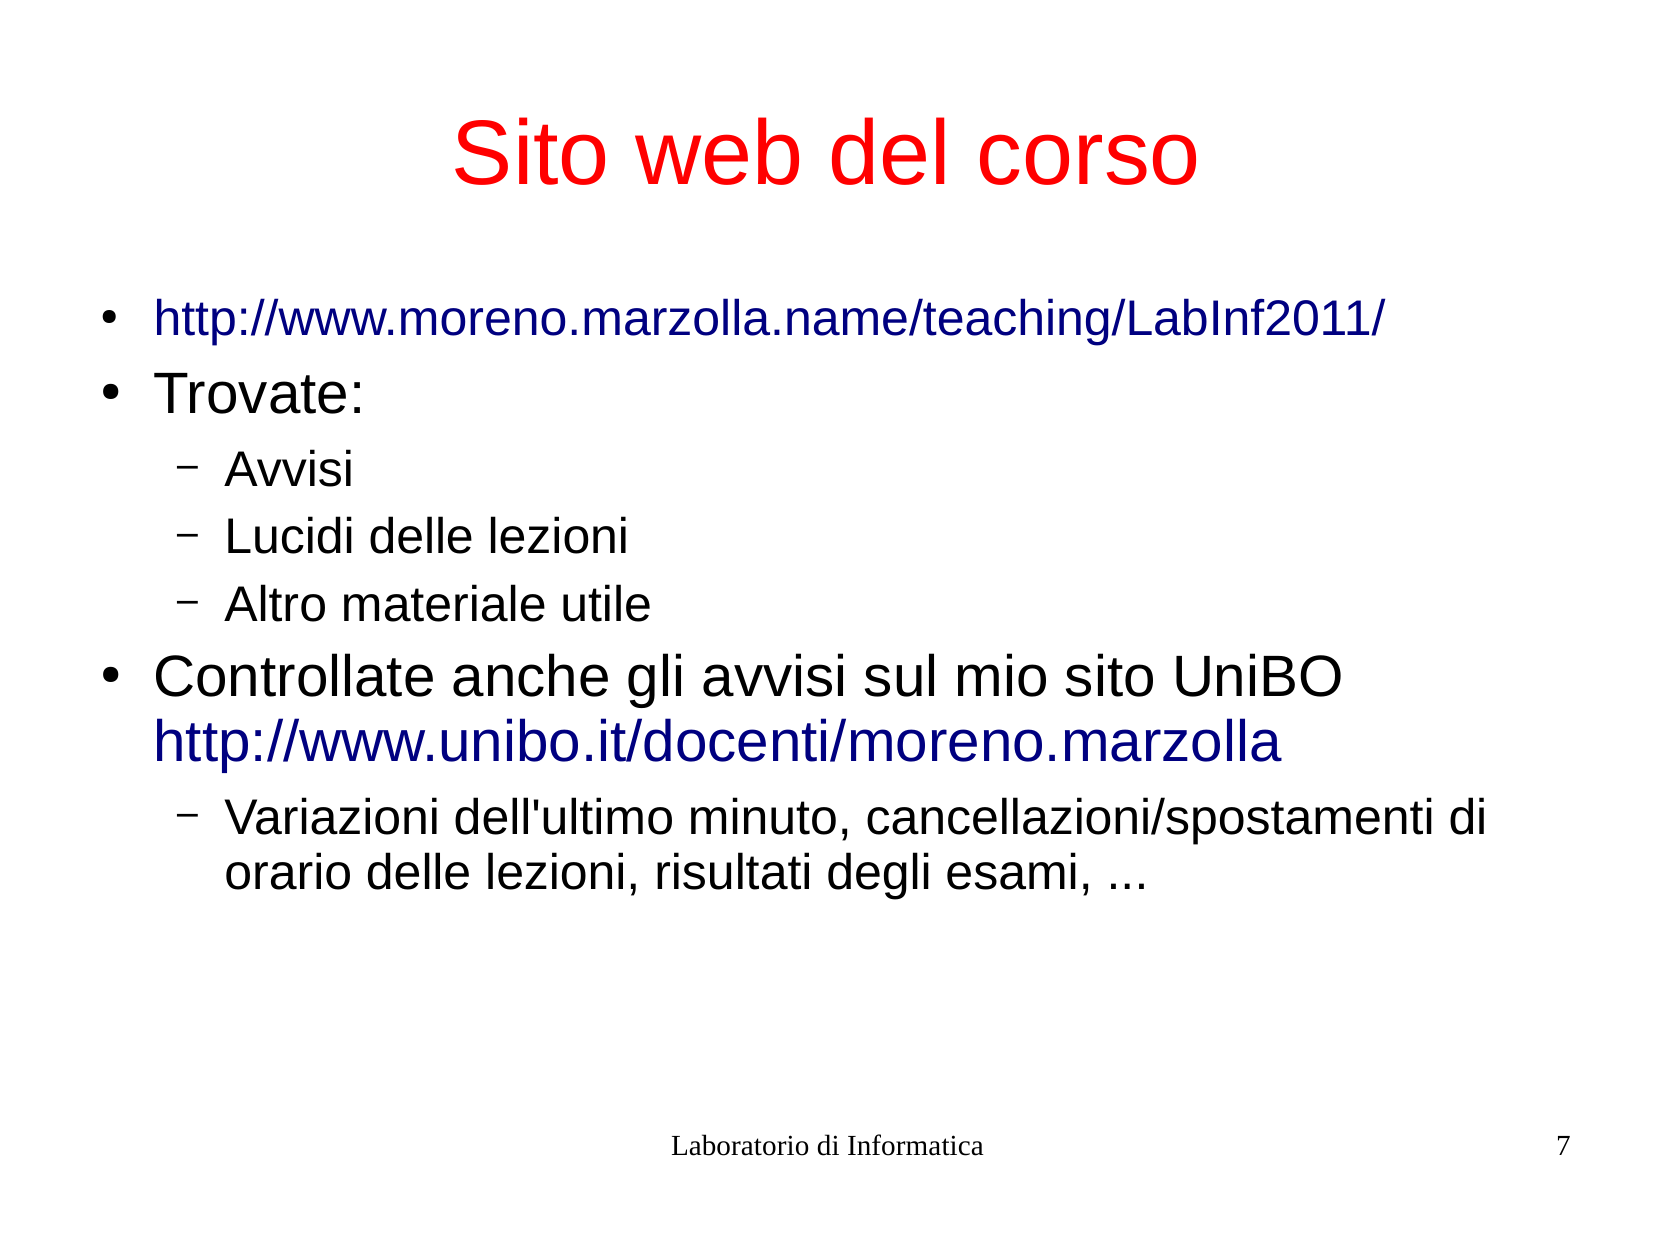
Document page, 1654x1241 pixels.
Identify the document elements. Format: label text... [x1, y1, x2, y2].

title Sito web del corso [82, 49, 1571, 257]
list http://www.moreno.marzolla.name/teaching/LabInf2011/ Trovate: Avvisi Lucidi delle lezioni Altro materiale utile Controllate anche gli avvisi sul mio sito UniBO http://www.unibo.it/docenti/moreno.marzolla Variazioni dell'ultimo minuto, cancellazioni/spostamenti di orario delle lezioni, risultati degli esami, ... [82, 290, 1571, 1109]
